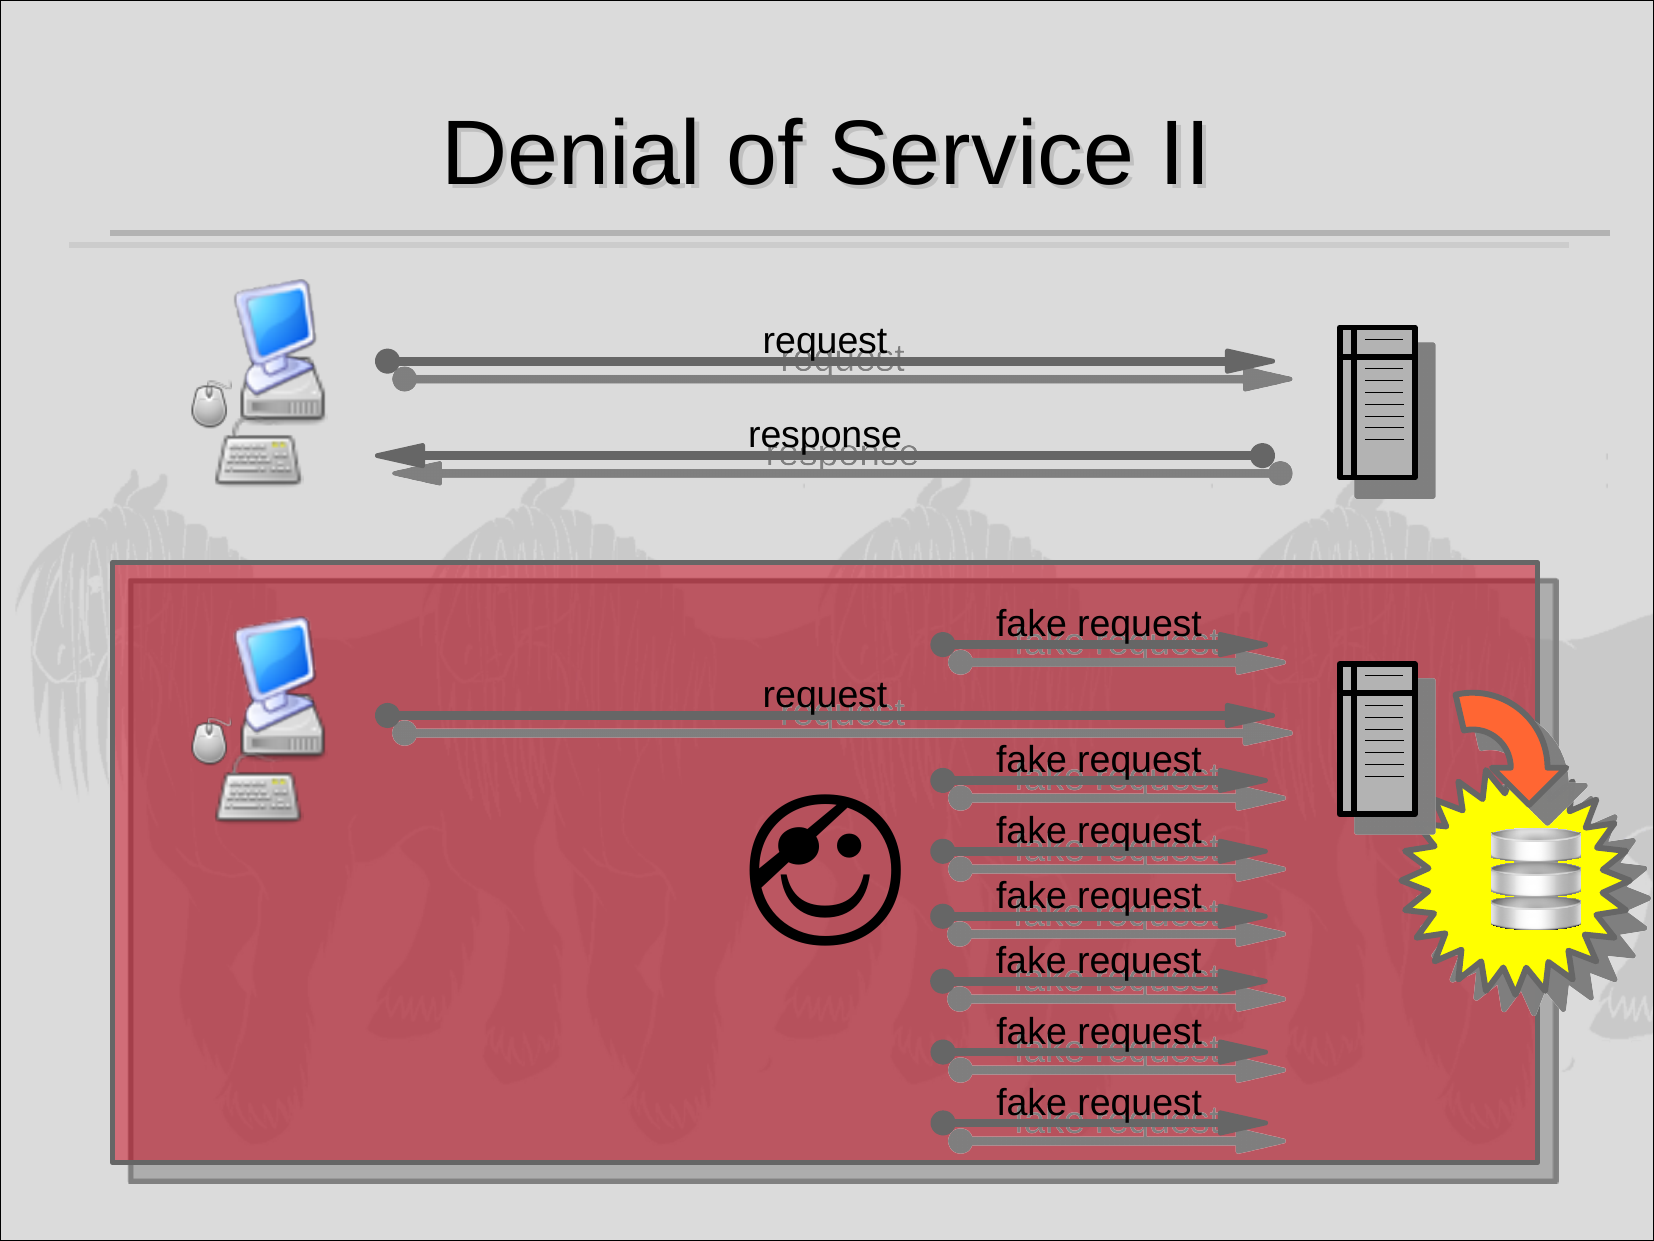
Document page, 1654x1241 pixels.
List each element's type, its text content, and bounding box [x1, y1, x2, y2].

text_box [1595, 823, 1630, 938]
picture [184, 279, 336, 493]
text_box  [726, 797, 925, 1013]
text_box [112, 562, 1597, 1163]
title Denial of Service II [82, 49, 1571, 257]
picture [184, 616, 336, 830]
picture [1476, 819, 1595, 938]
text_box [1339, 327, 1415, 478]
